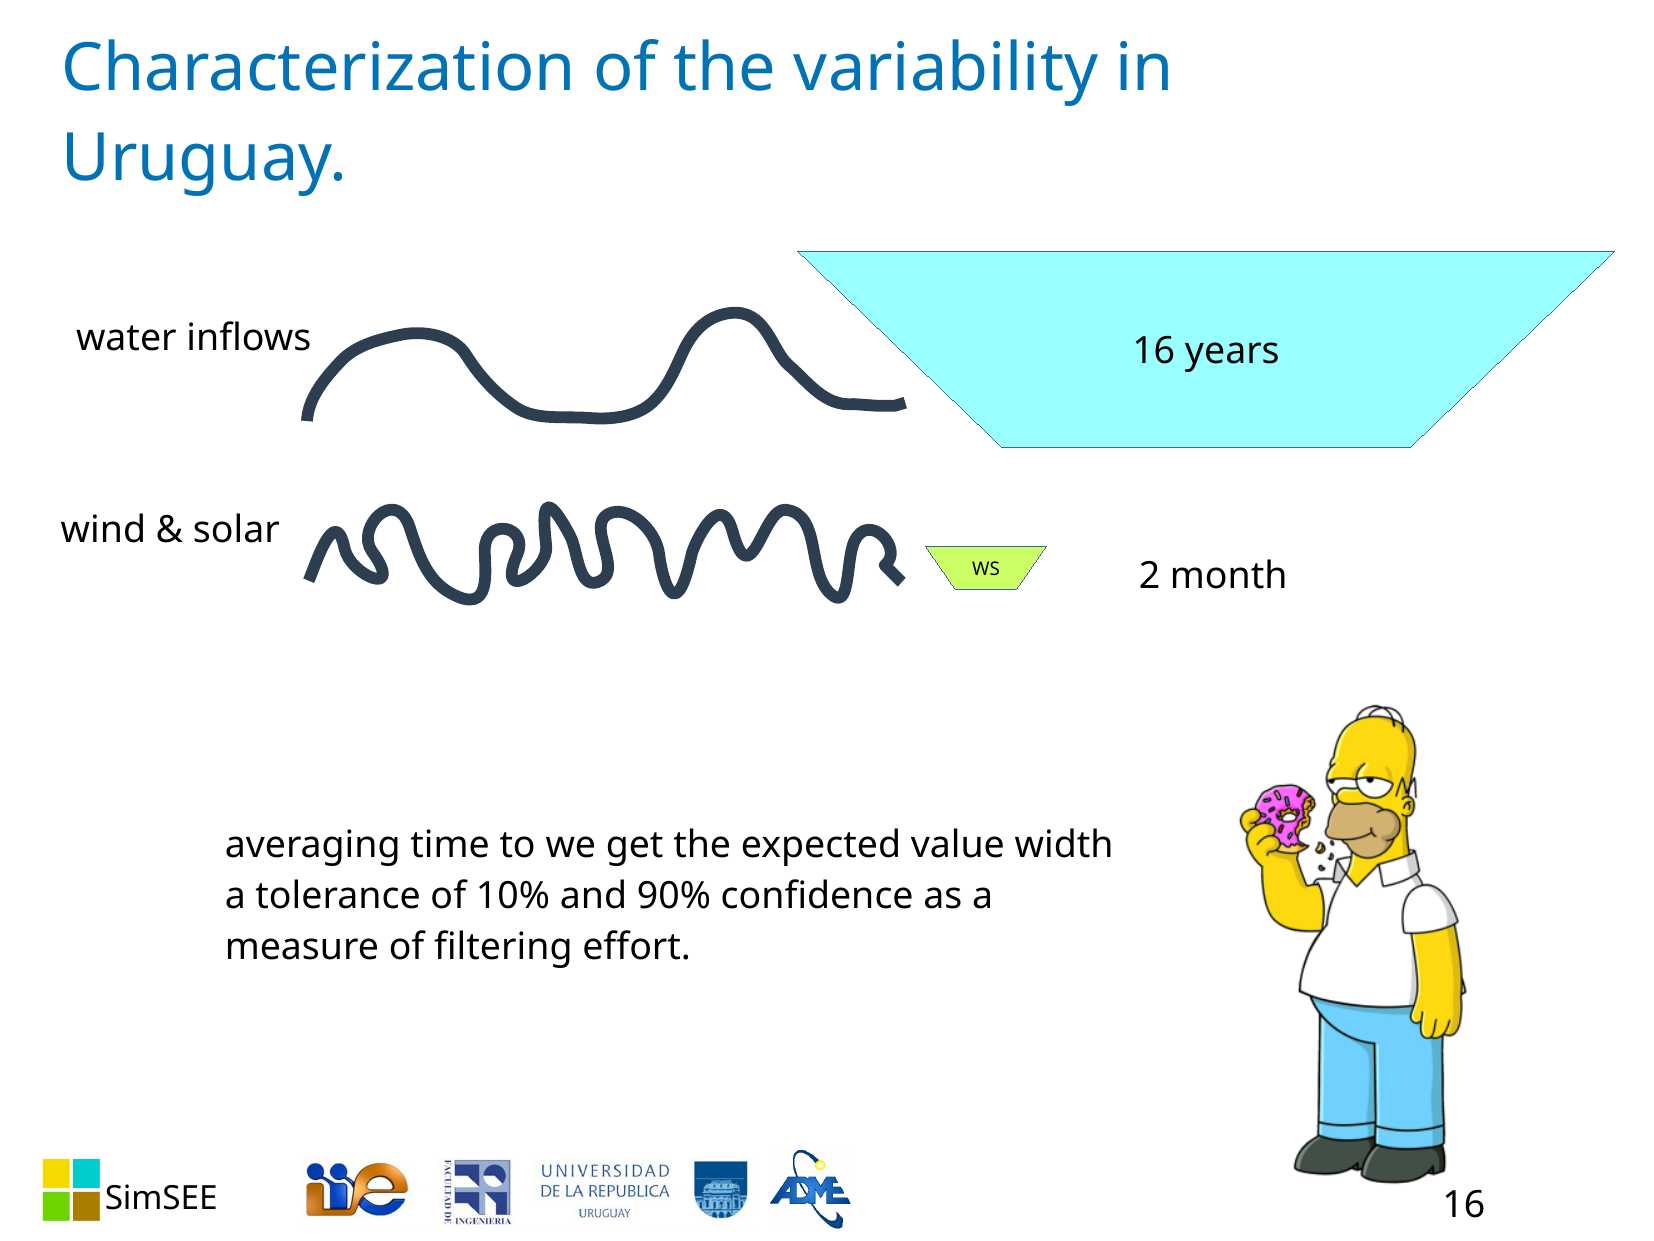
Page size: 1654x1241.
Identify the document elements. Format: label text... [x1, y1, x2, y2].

picture [770, 1150, 853, 1230]
picture [41, 1157, 102, 1223]
picture [296, 1154, 753, 1229]
text_box 16 years [797, 251, 1615, 448]
text_box wind & solar [45, 495, 322, 554]
text_box averaging time to we get the expected value width a tolerance of 10% and 90% confidence as a measure of filtering effort. [210, 810, 1141, 956]
title Characterization of the variability in Uruguay. [55, 9, 1229, 201]
text_box WS [925, 546, 1047, 590]
text_box 2 month [1123, 541, 1312, 600]
text_box water inflows [61, 302, 342, 361]
picture [1235, 700, 1473, 1188]
